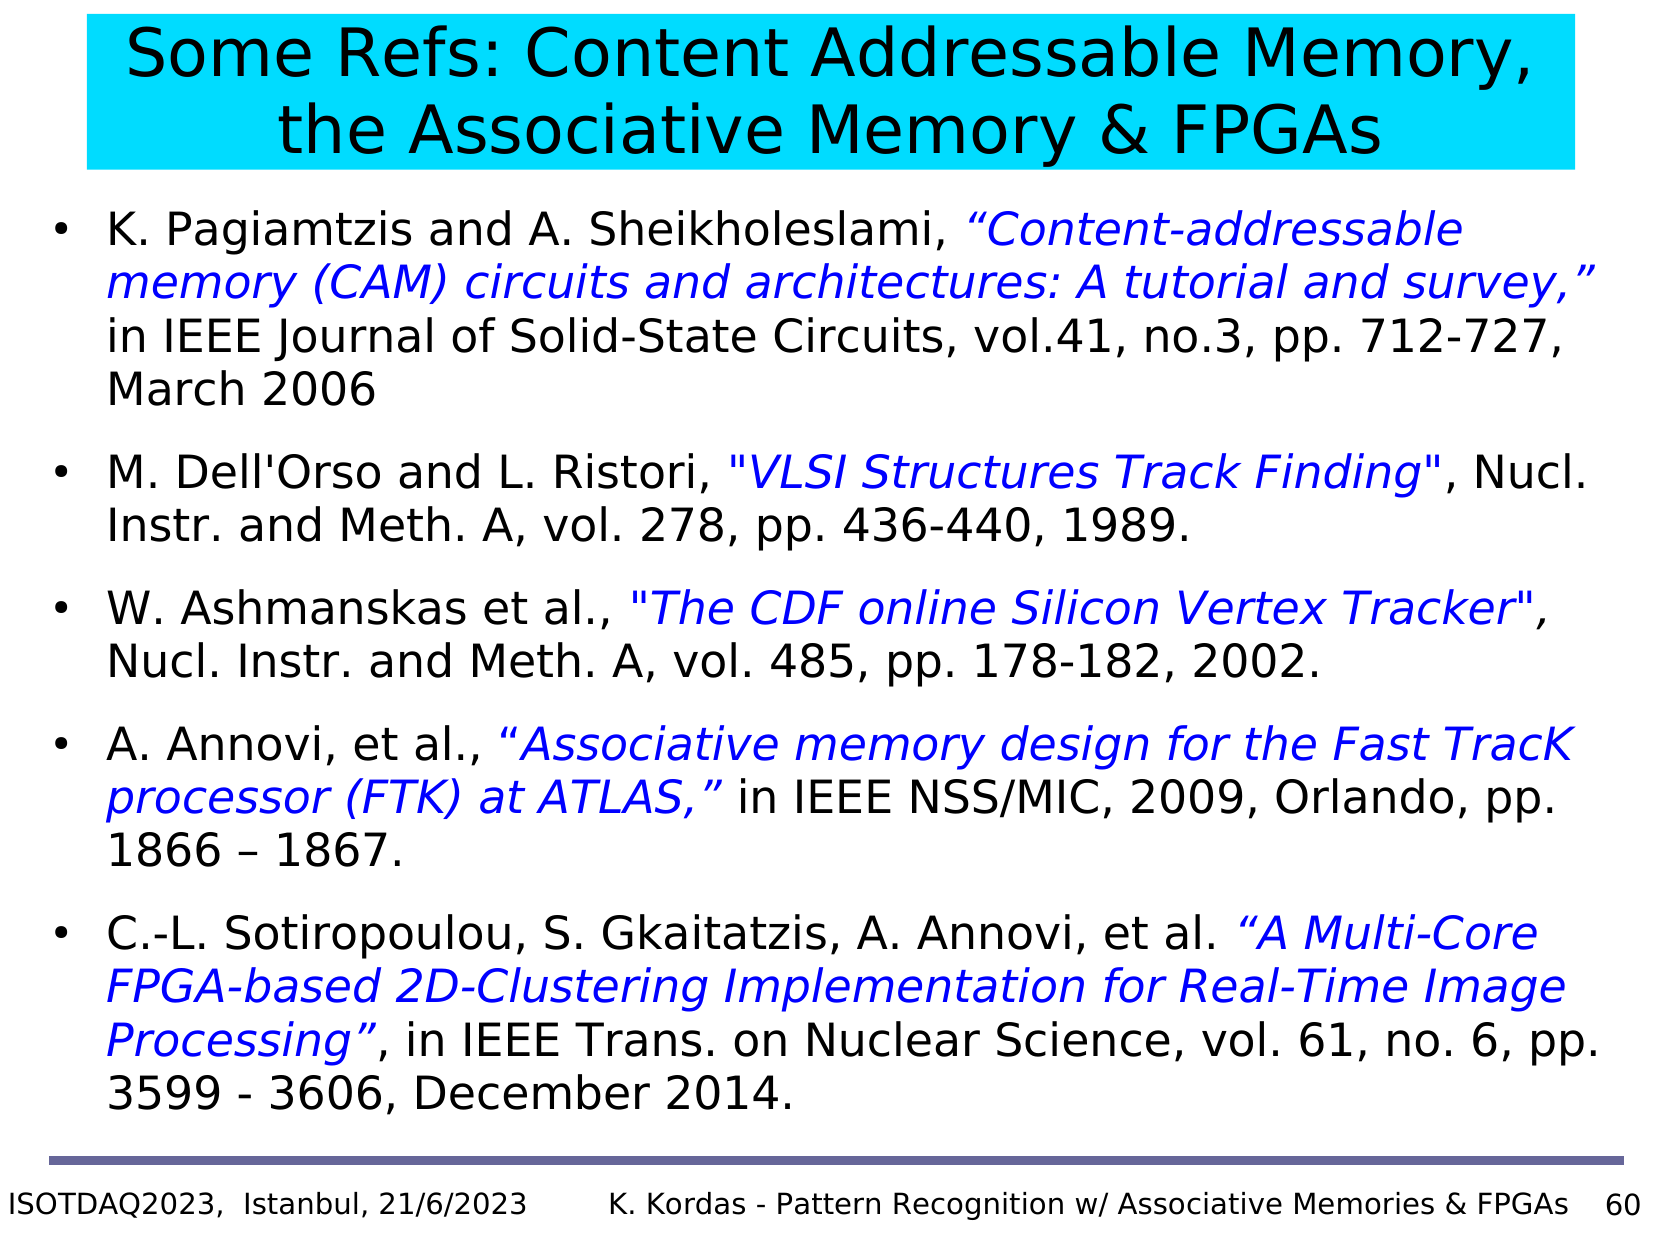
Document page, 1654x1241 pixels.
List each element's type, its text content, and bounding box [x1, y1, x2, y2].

list K. Pagiamtzis and A. Sheikholeslami, “Content-addressable memory (CAM) circuits and architectures: A tutorial and survey,” in IEEE Journal of Solid-State Circuits, vol.41, no.3, pp. 712-727, March 2006 M. Dell'Orso and L. Ristori, "VLSI Structures Track Finding", Nucl. Instr. and Meth. A, vol. 278, pp. 436-440, 1989. W. Ashmanskas et al., "The CDF online Silicon Vertex Tracker", Nucl. Instr. and Meth. A, vol. 485, pp. 178-182, 2002. A. Annovi, et al., “Associative memory design for the Fast TracK processor (FTK) at ATLAS,” in IEEE NSS/MIC, 2009, Orlando, pp. 1866 – 1867. C.-L. Sotiropoulou, S. Gkaitatzis, A. Annovi, et al. “A Multi-Core FPGA-based 2D-Clustering Implementation for Real-Time Image Processing”, in IEEE Trans. on Nuclear Science, vol. 61, no. 6, pp. 3599 - 3606, December 2014. [35, 203, 1603, 1180]
title Some Refs: Content Addressable Memory, the Associative Memory & FPGAs [86, 13, 1576, 170]
